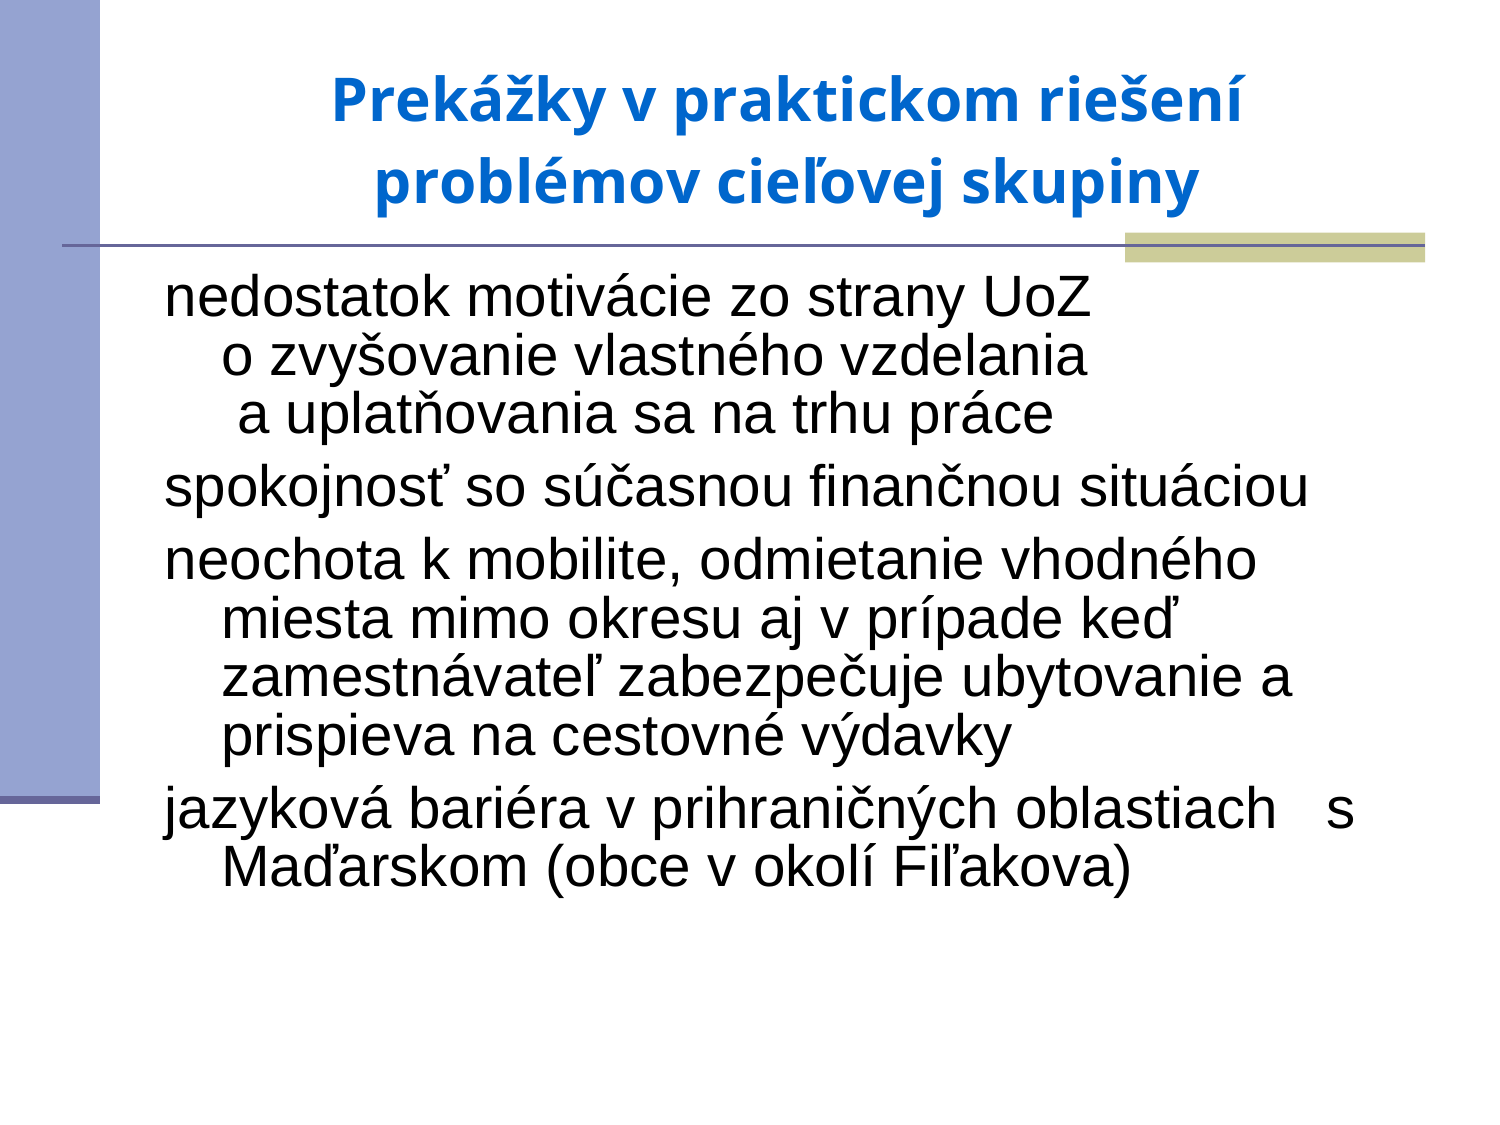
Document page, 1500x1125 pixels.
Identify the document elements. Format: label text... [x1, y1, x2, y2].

title Prekážky v praktickom riešení problémov cieľovej skupiny [150, 45, 1426, 234]
list nedostatok motivácie zo strany UoZ o zvyšovanie vlastného vzdelania a uplatňovania sa na trhu práce spokojnosť so súčasnou finančnou situáciou neochota k mobilite, odmietanie vhodného miesta mimo okresu aj v prípade keď zamestnávateľ zabezpečuje ubytovanie a prispieva na cestovné výdavky jazyková bariéra v prihraničných oblastiach s Maďarskom (obce v okolí Fiľakova) [150, 262, 1426, 1106]
